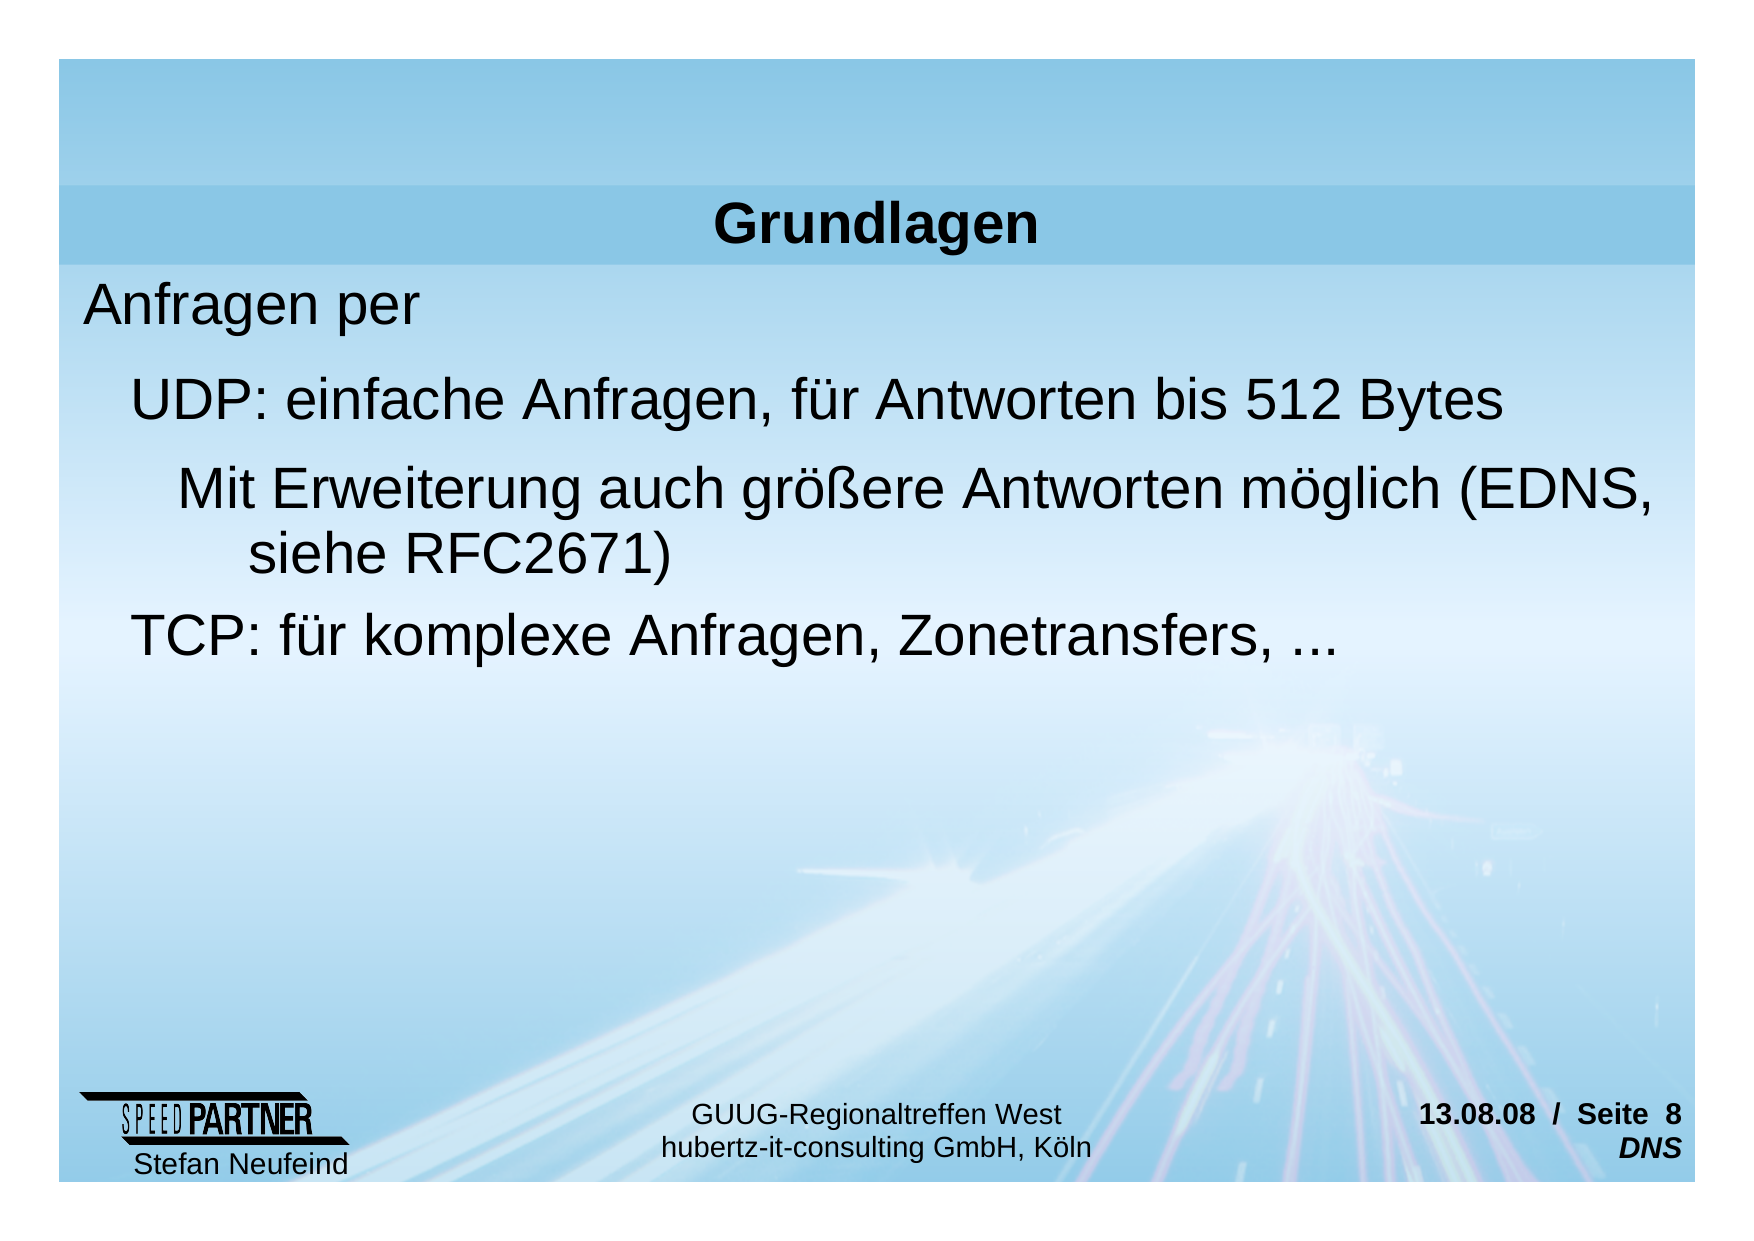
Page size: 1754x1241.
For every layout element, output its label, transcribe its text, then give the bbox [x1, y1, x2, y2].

picture [59, 59, 1695, 185]
picture [59, 265, 1695, 1182]
list Anfragen per UDP: einfache Anfragen, für Antworten bis 512 Bytes Mit Erweiterung auch größere Antworten möglich (EDNS, siehe RFC2671) TCP: für komplexe Anfragen, Zonetransfers, ... [71, 272, 1695, 1055]
title Grundlagen [59, 191, 1695, 257]
